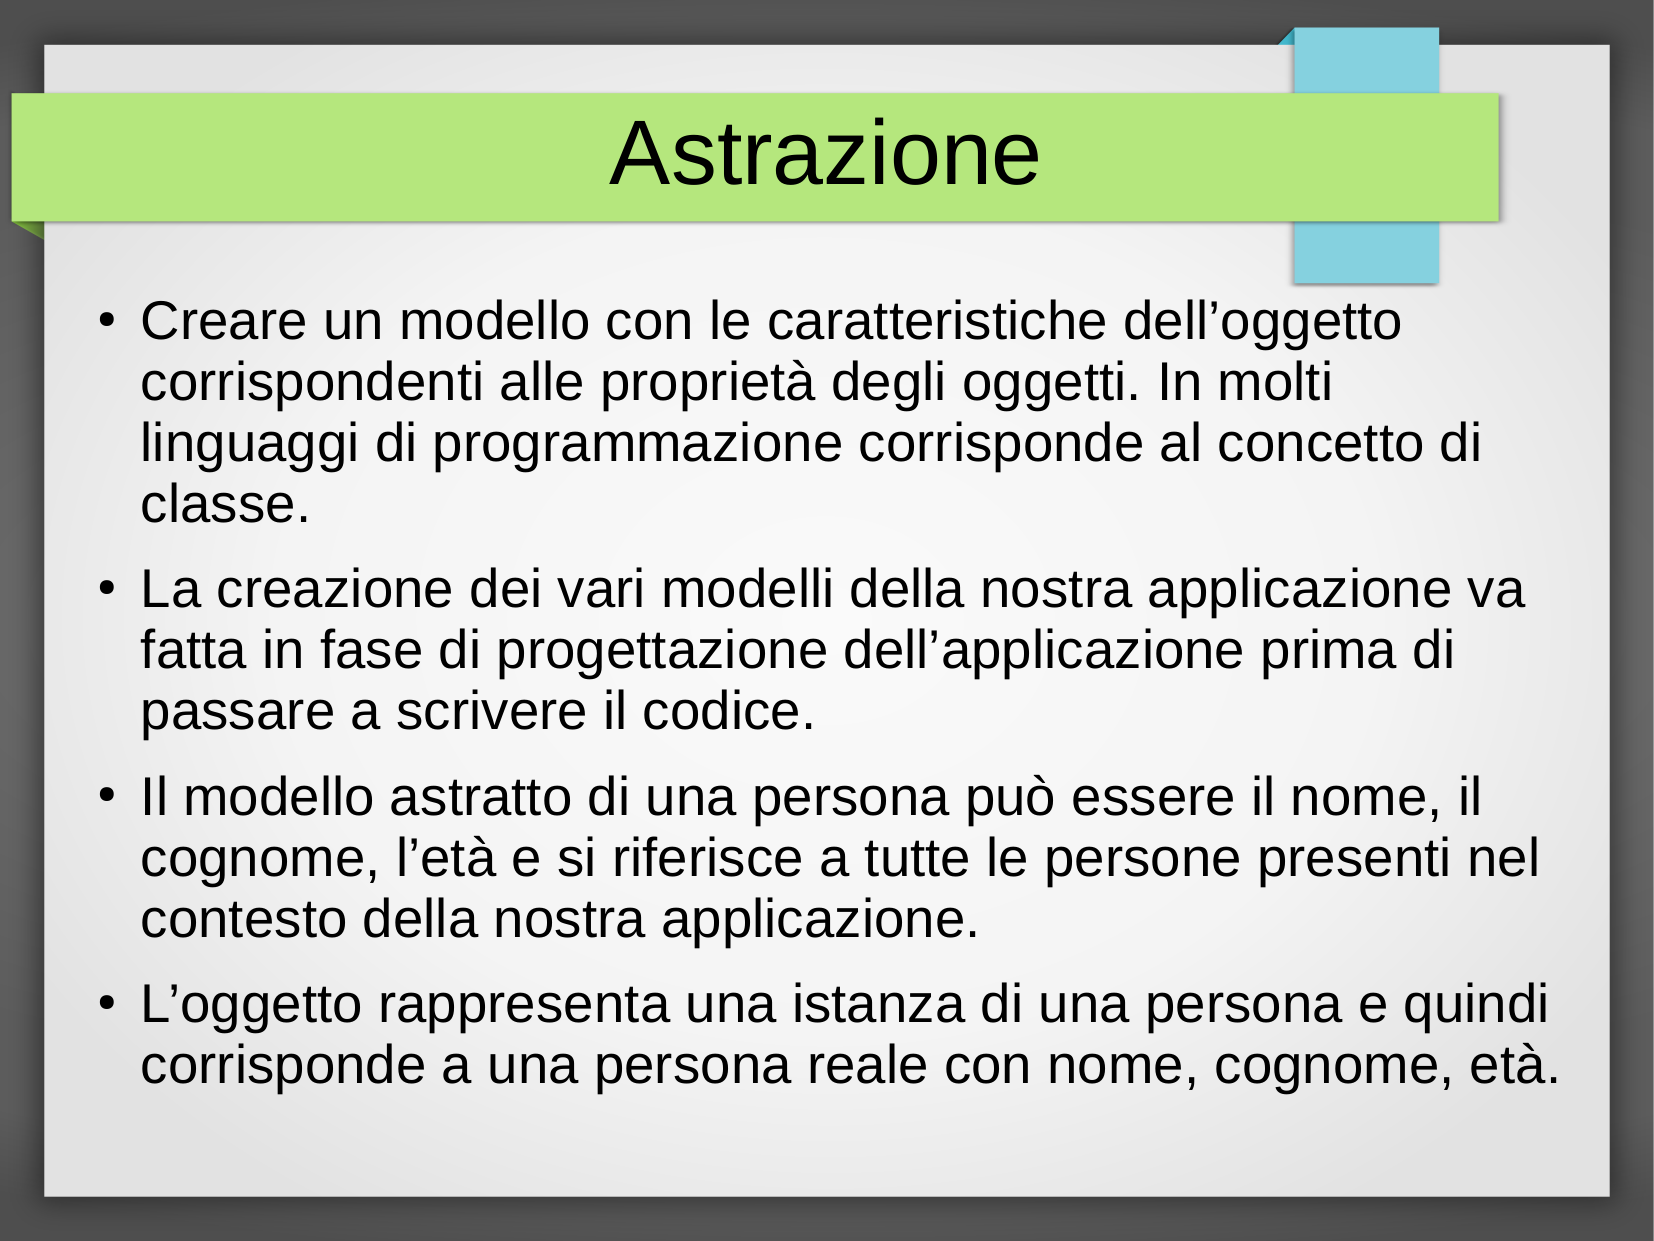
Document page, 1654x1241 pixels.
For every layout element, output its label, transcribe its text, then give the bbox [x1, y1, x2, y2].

picture [0, 0, 1654, 1241]
title Astrazione [82, 49, 1571, 257]
list Creare un modello con le caratteristiche dell’oggetto corrispondenti alle proprietà degli oggetti. In molti linguaggi di programmazione corrisponde al concetto di classe. La creazione dei vari modelli della nostra applicazione va fatta in fase di progettazione dell’applicazione prima di passare a scrivere il codice. Il modello astratto di una persona può essere il nome, il cognome, l’età e si riferisce a tutte le persone presenti nel contesto della nostra applicazione. L’oggetto rappresenta una istanza di una persona e quindi corrisponde a una persona reale con nome, cognome, età. [82, 290, 1571, 1158]
